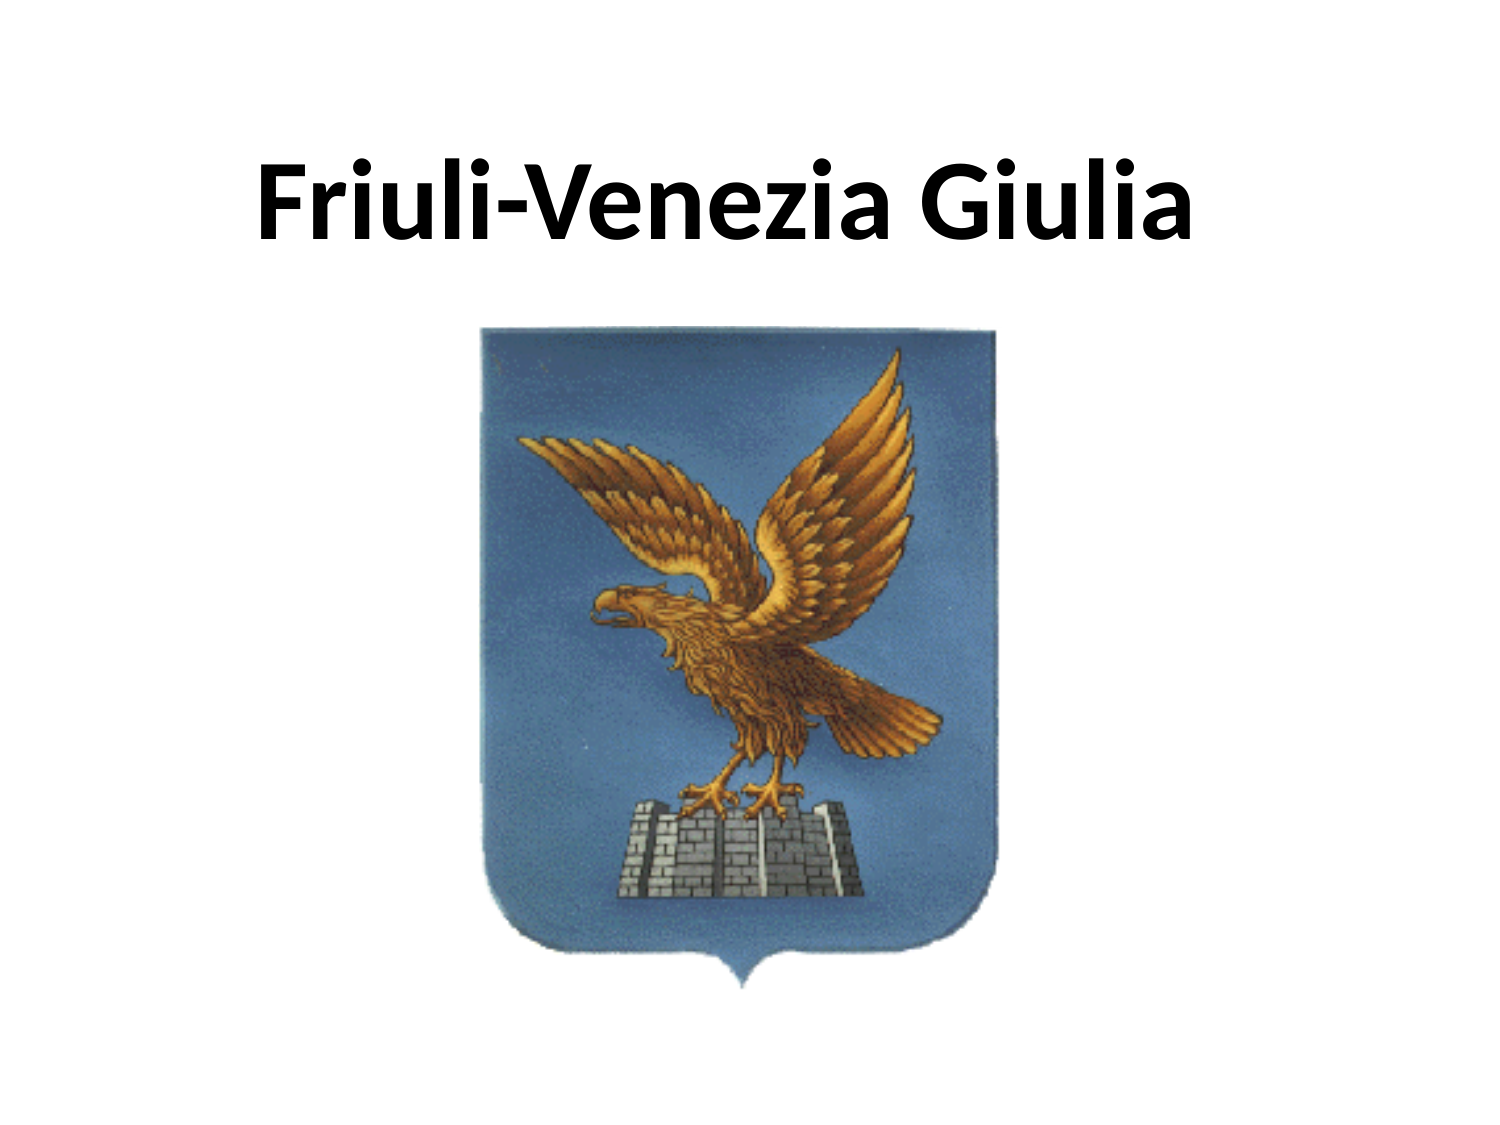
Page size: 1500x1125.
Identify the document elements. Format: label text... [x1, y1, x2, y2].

picture [478, 326, 1002, 992]
title Friuli-Venezia Giulia [88, 113, 1364, 426]
